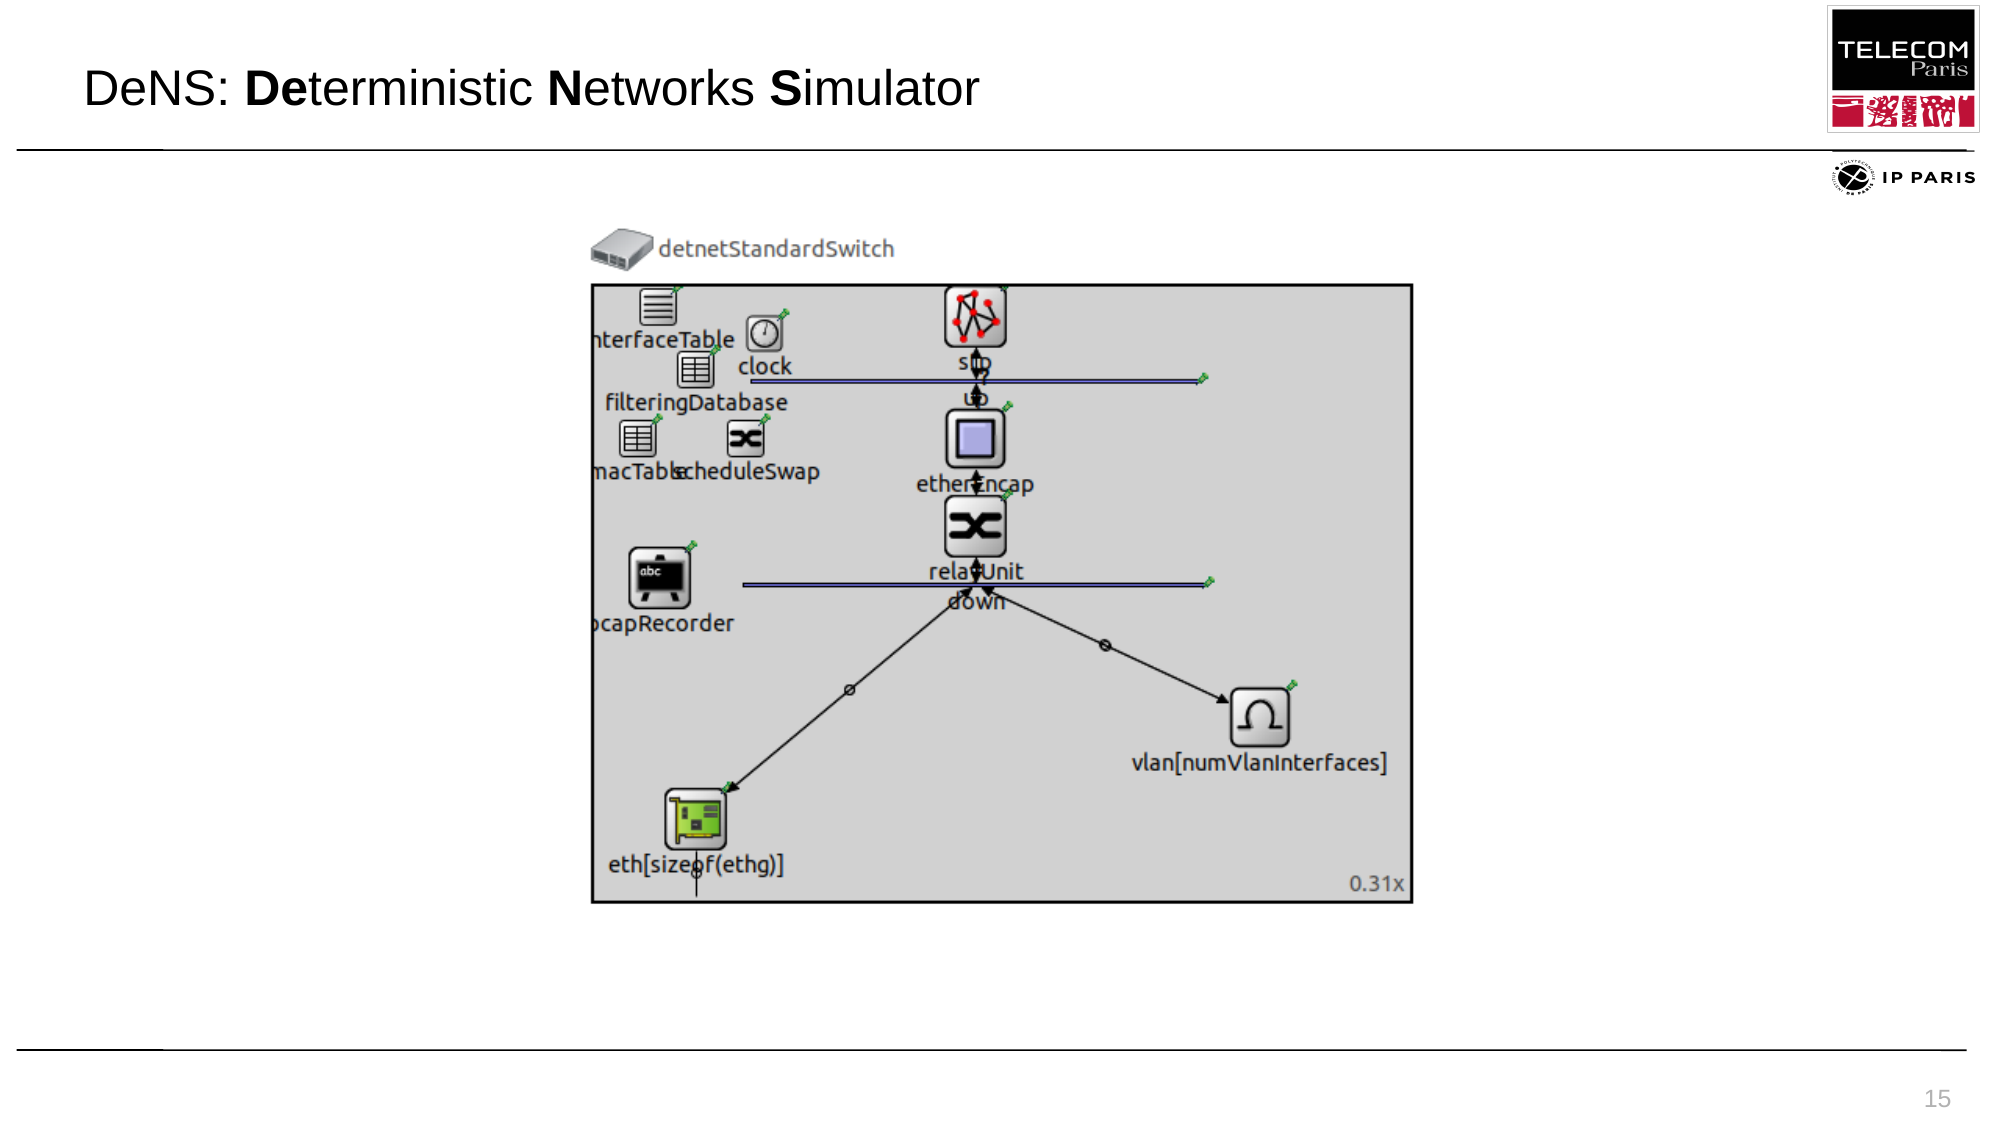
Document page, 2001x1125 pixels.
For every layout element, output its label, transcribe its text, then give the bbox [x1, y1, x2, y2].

title DeNS: Deterministic Networks Simulator [83, 13, 1933, 153]
slide_number <number> [1485, 1067, 1967, 1125]
picture [1810, 0, 2000, 207]
picture [585, 218, 1426, 915]
